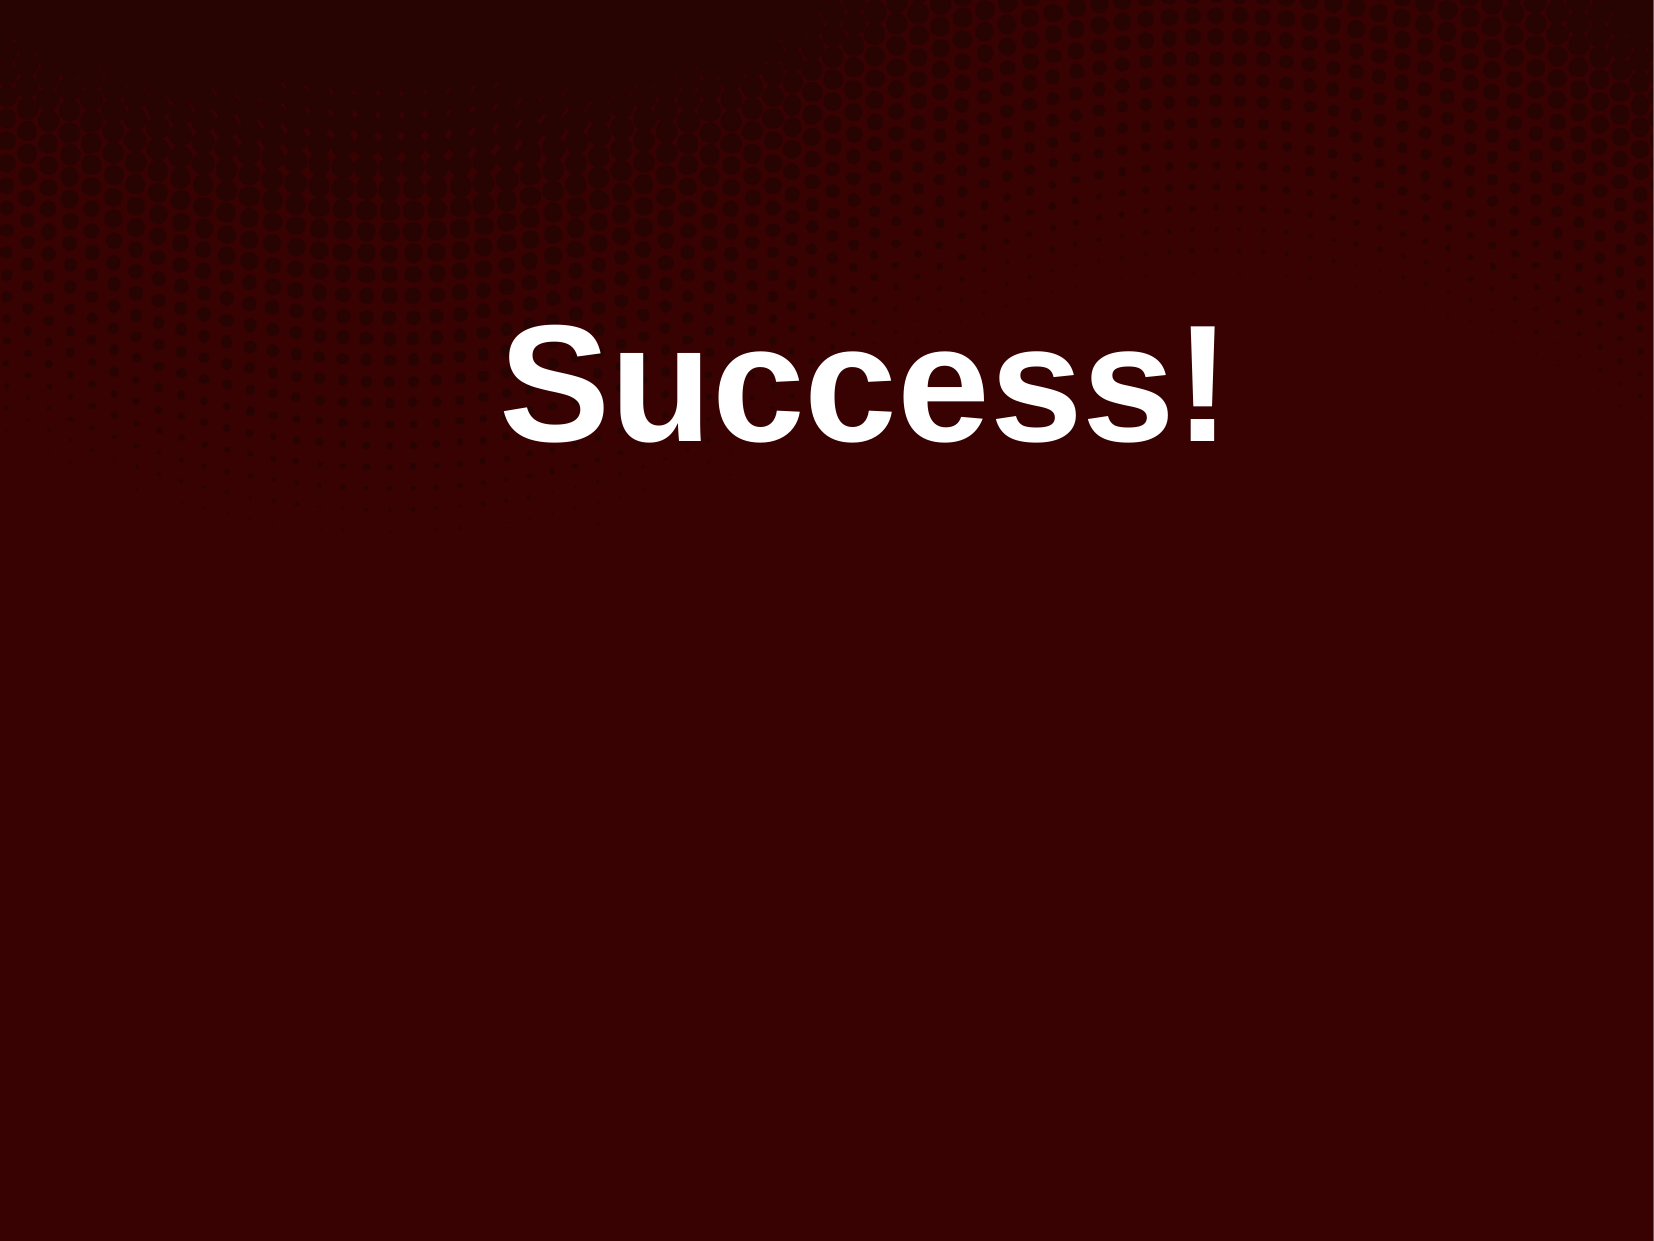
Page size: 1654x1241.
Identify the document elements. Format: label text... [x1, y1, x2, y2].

picture [0, 0, 1654, 1241]
list Success! [82, 290, 1571, 1109]
